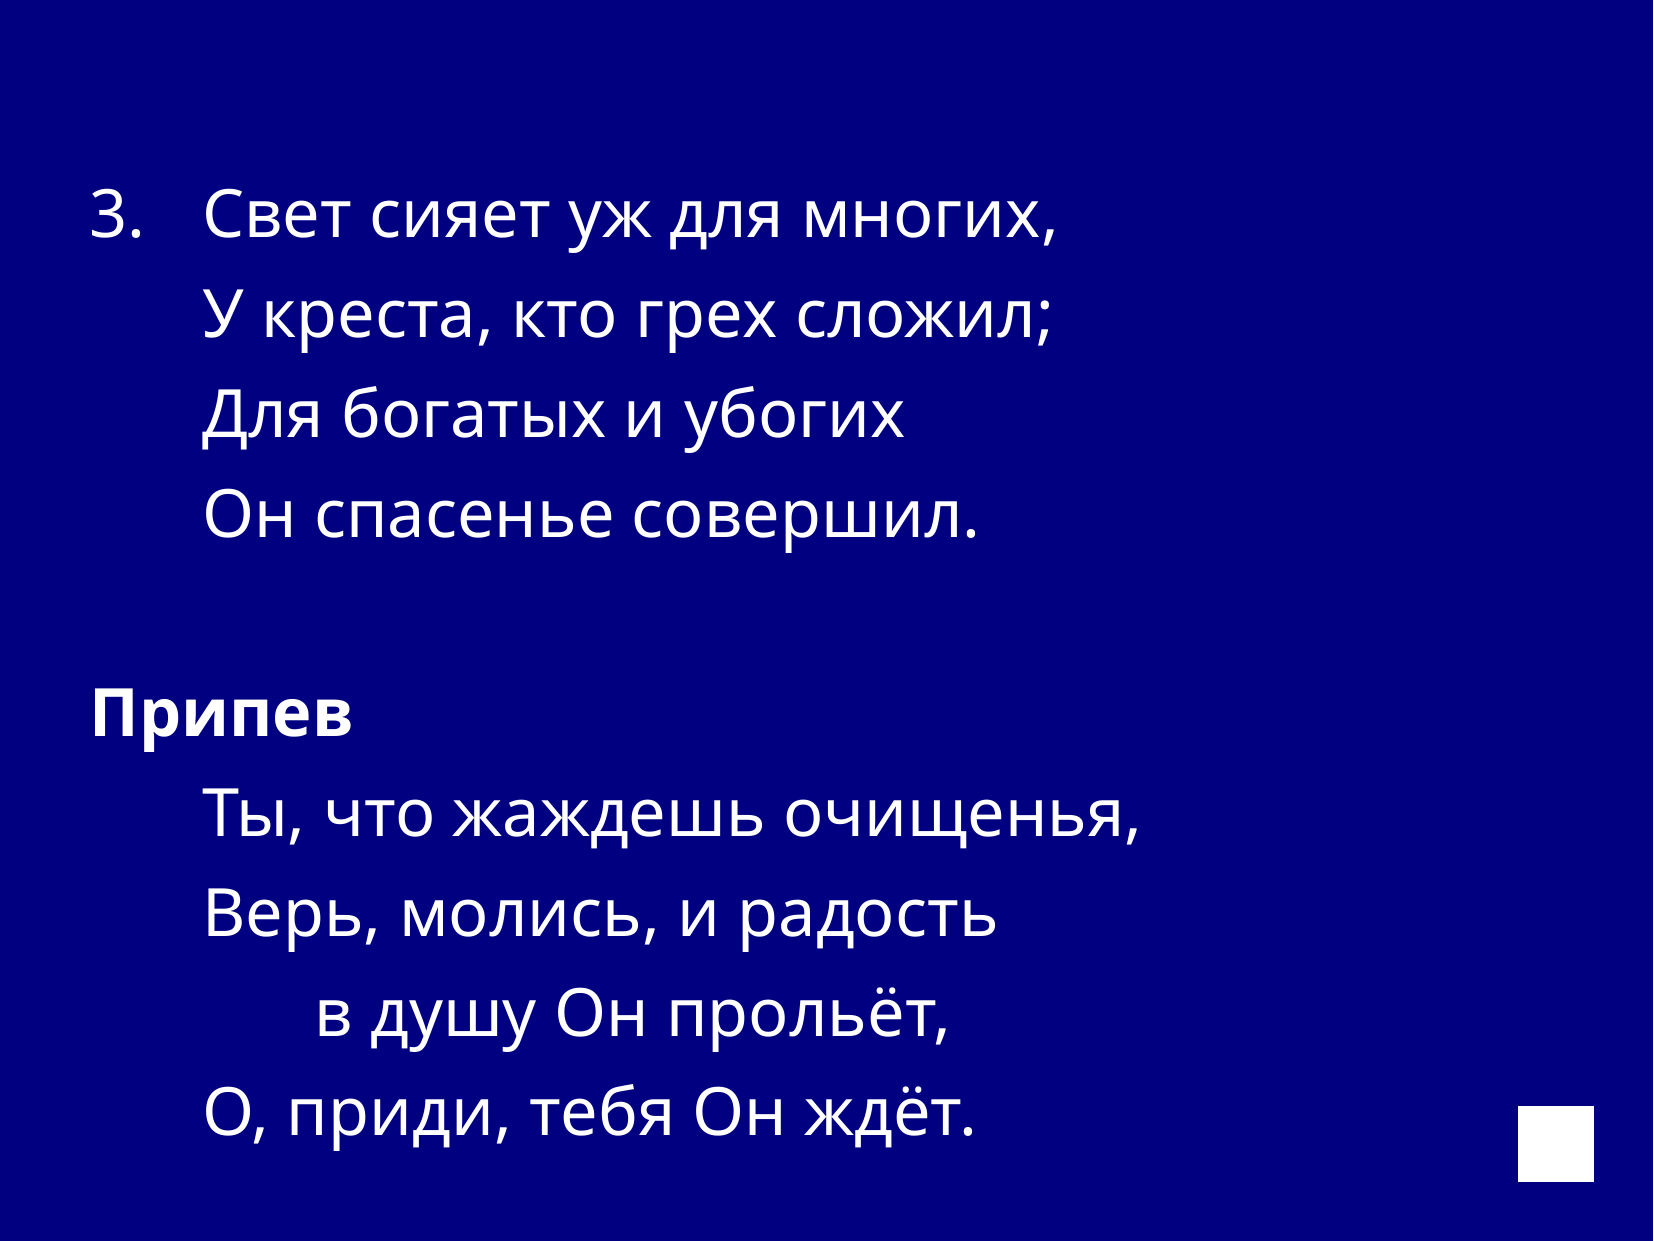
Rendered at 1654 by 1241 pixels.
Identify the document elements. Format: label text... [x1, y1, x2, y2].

text_box 3. Свет сияет уж для многих, У креста, кто грех сложил; Для богатых и убогих Он спасенье совершил. Припев Ты, что жаждешь очищенья, Верь, молись, и радость в душу Он прольёт, О, приди, тебя Он ждёт. [75, 150, 1576, 1163]
text_box [1518, 1106, 1594, 1182]
